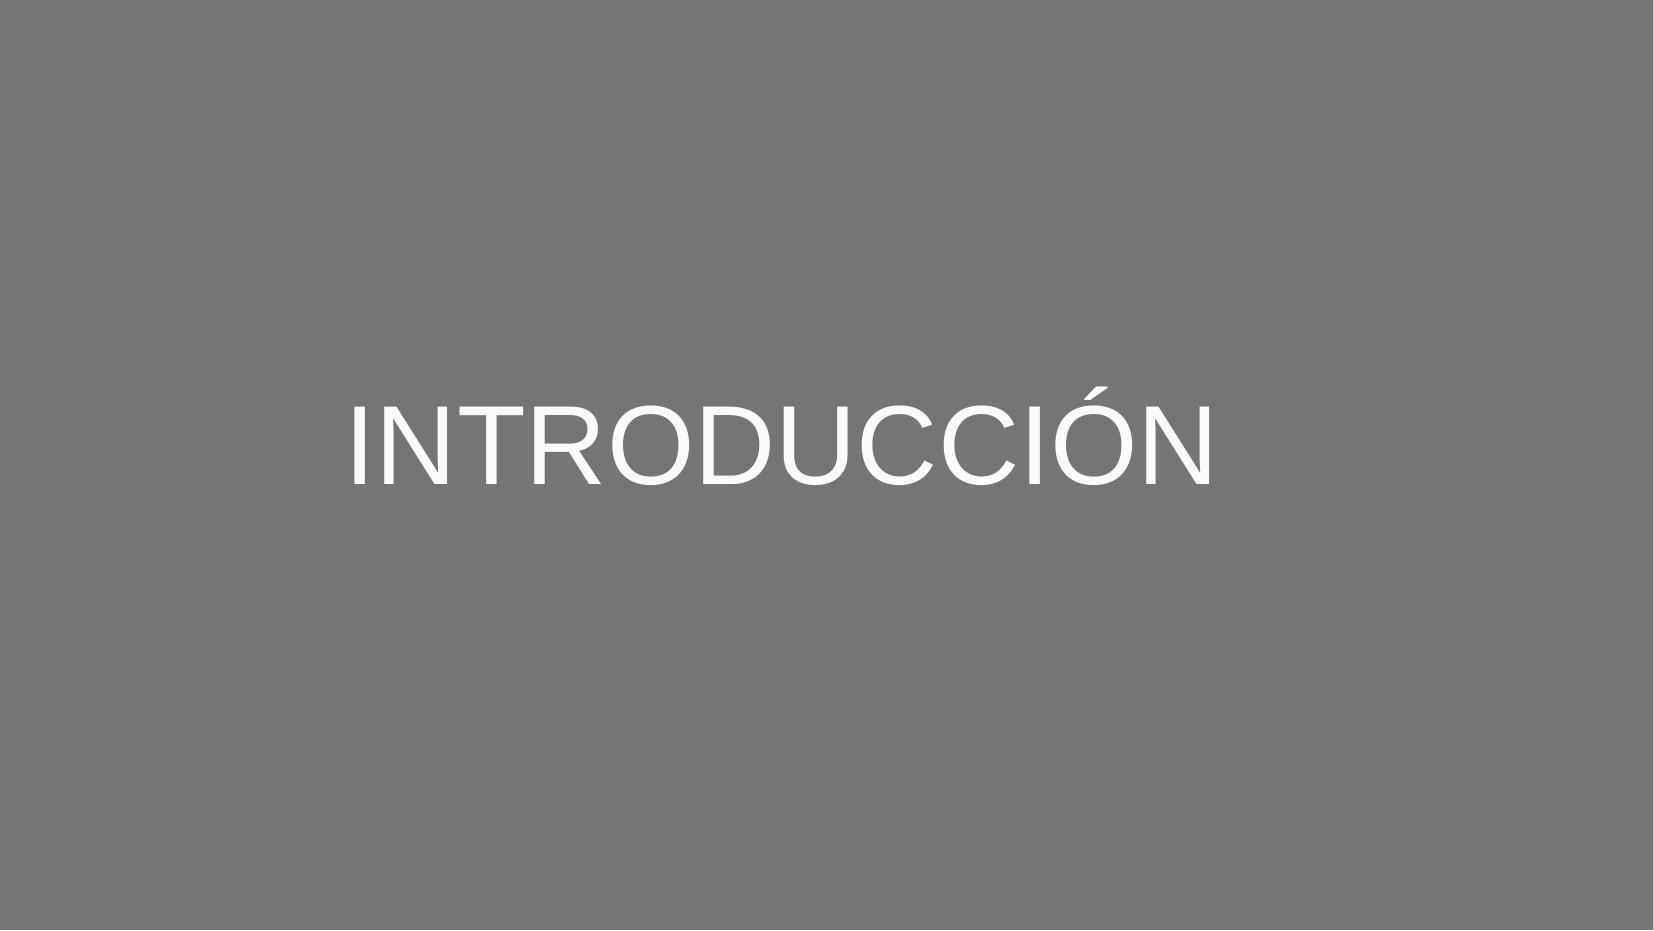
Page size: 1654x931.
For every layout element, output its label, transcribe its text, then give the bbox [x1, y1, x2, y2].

text_box INTRODUCCIÓN [330, 375, 1306, 516]
